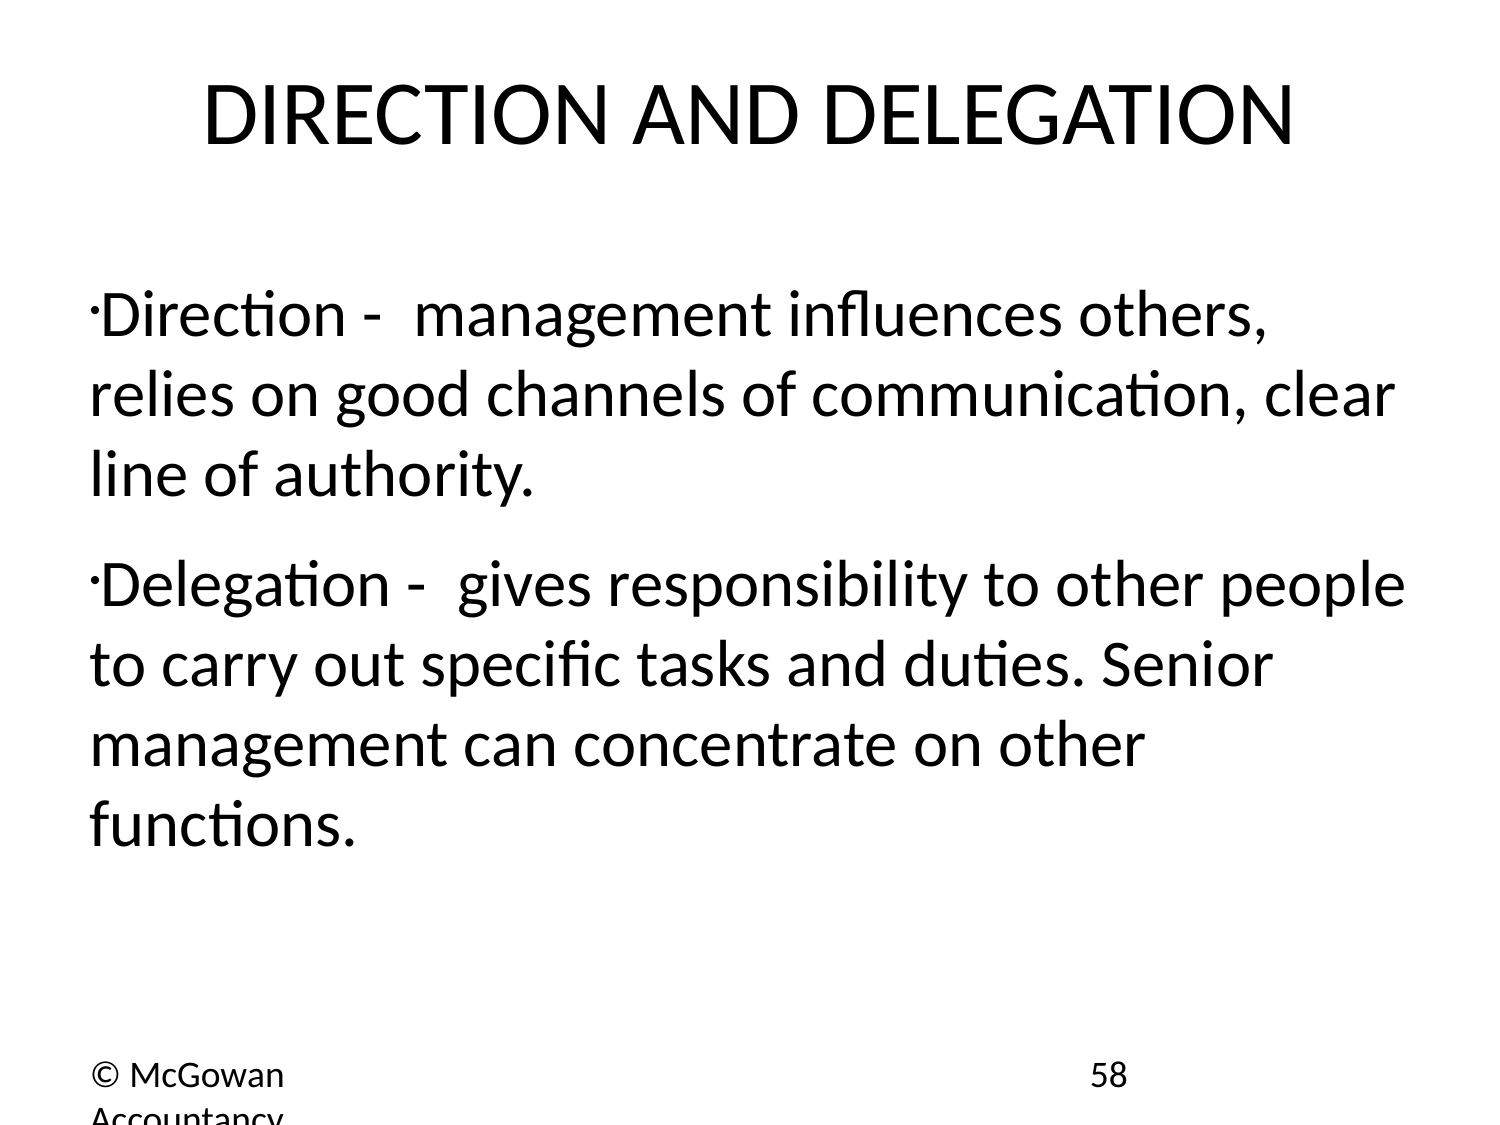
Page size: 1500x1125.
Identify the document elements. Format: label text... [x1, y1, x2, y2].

text_box © McGowan Accountancy Services [75, 1042, 425, 1103]
title DIRECTION AND DELEGATION [75, 45, 1425, 233]
list Direction - management influences others, relies on good channels of communication, clear line of authority. Delegation - gives responsibility to other people to carry out specific tasks and duties. Senior management can concentrate on other functions. [75, 262, 1425, 1005]
text_box [1074, 1042, 1425, 1103]
